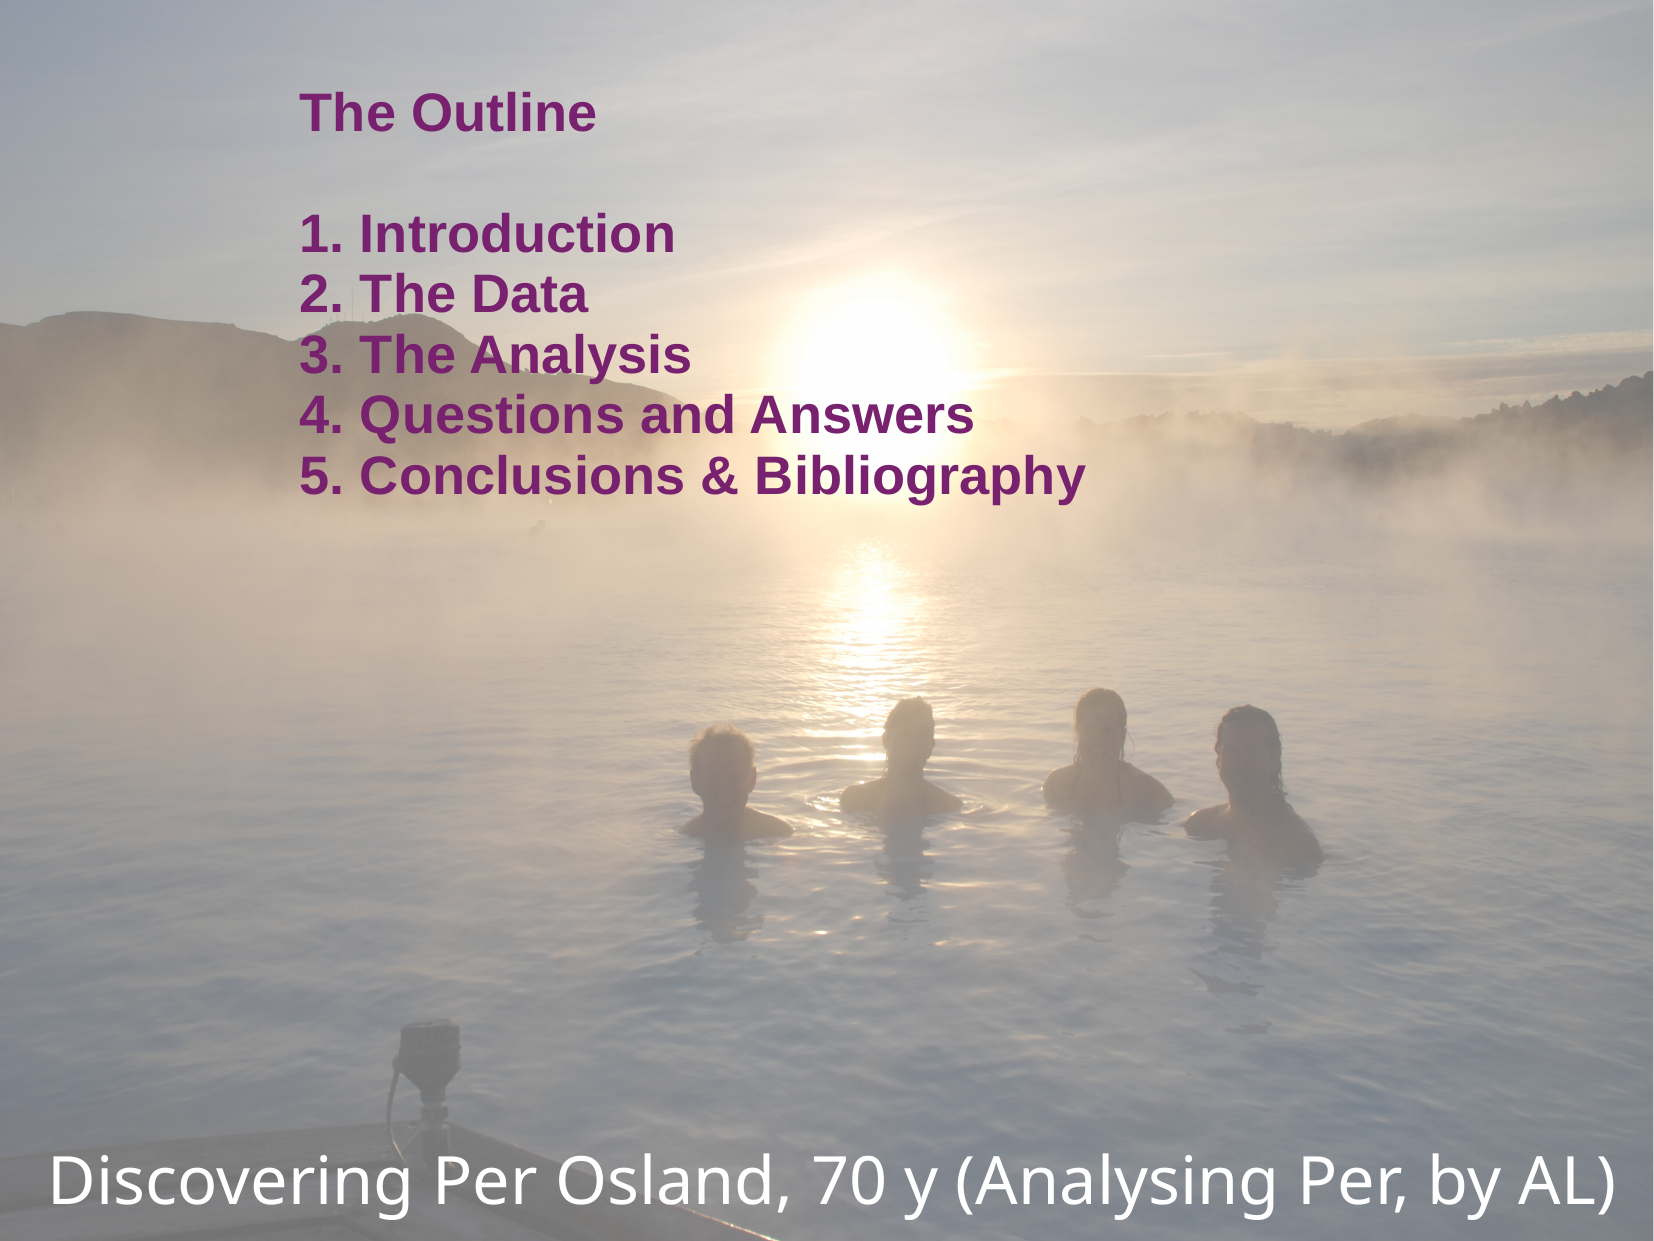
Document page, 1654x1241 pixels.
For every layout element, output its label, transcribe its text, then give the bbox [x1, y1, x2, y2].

text_box The Outline 1. Introduction 2. The Data 3. The Analysis 4. Questions and Answers 5. Conclusions & Bibliography [285, 75, 1103, 514]
